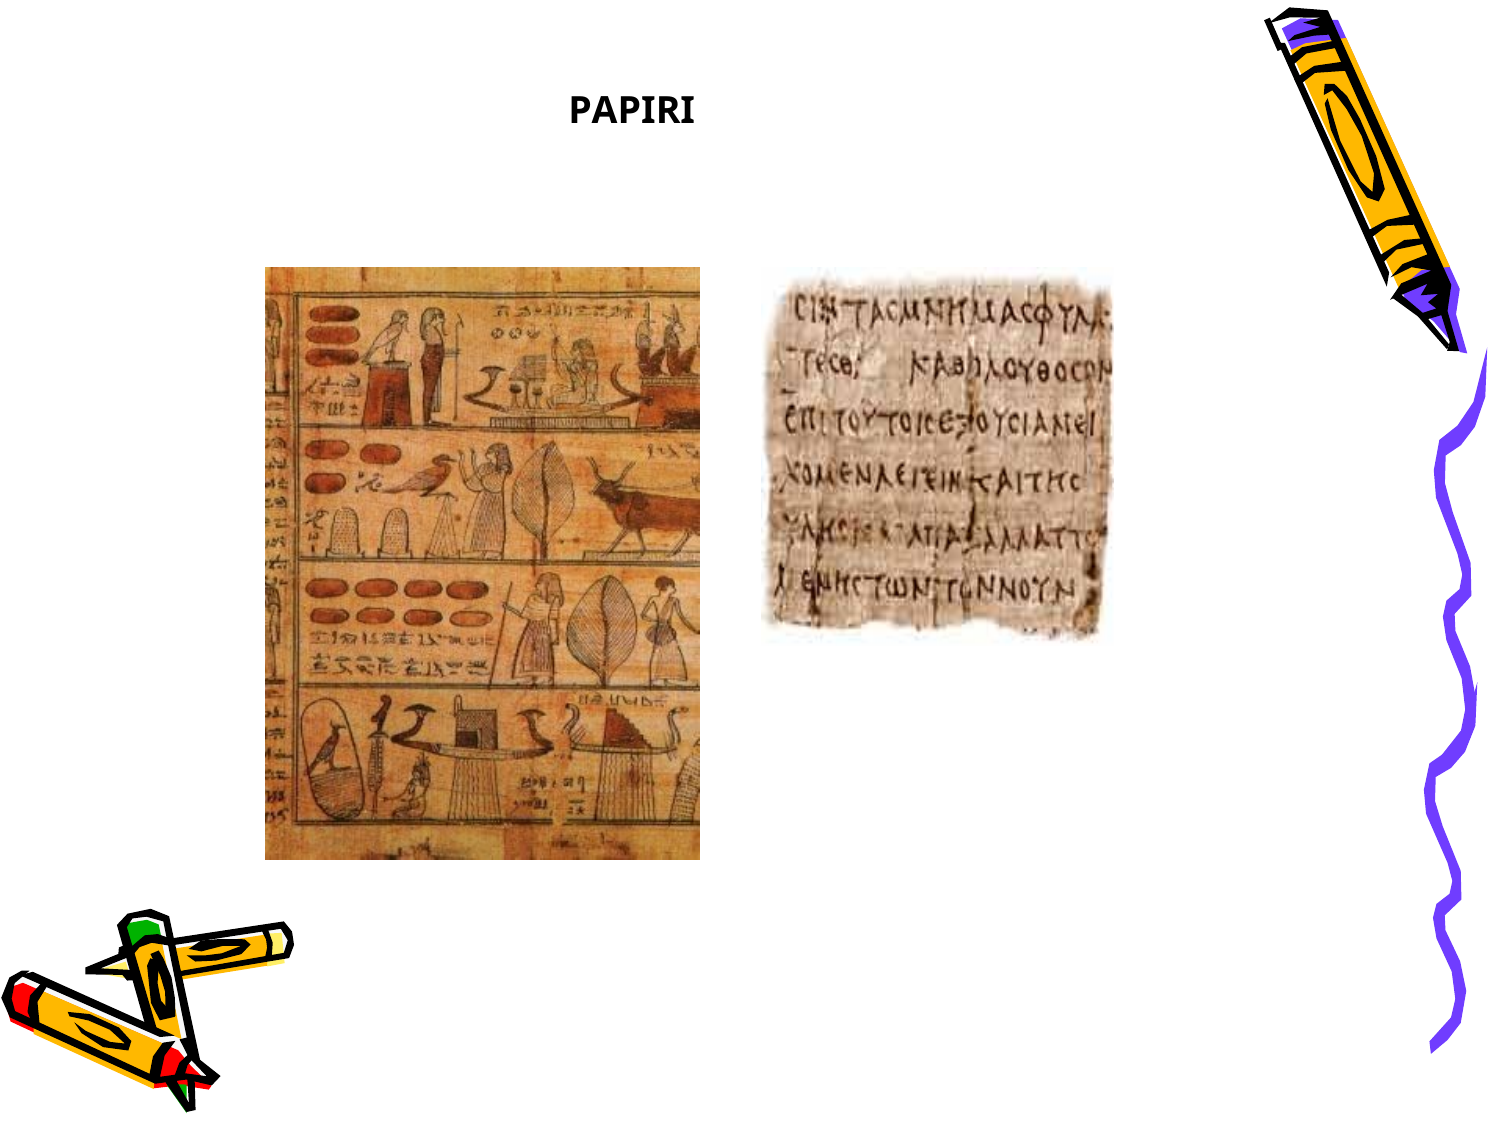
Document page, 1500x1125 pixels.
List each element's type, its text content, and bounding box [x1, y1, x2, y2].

picture [265, 267, 700, 860]
text_box PAPIRI [513, 78, 750, 139]
picture [761, 267, 1114, 646]
